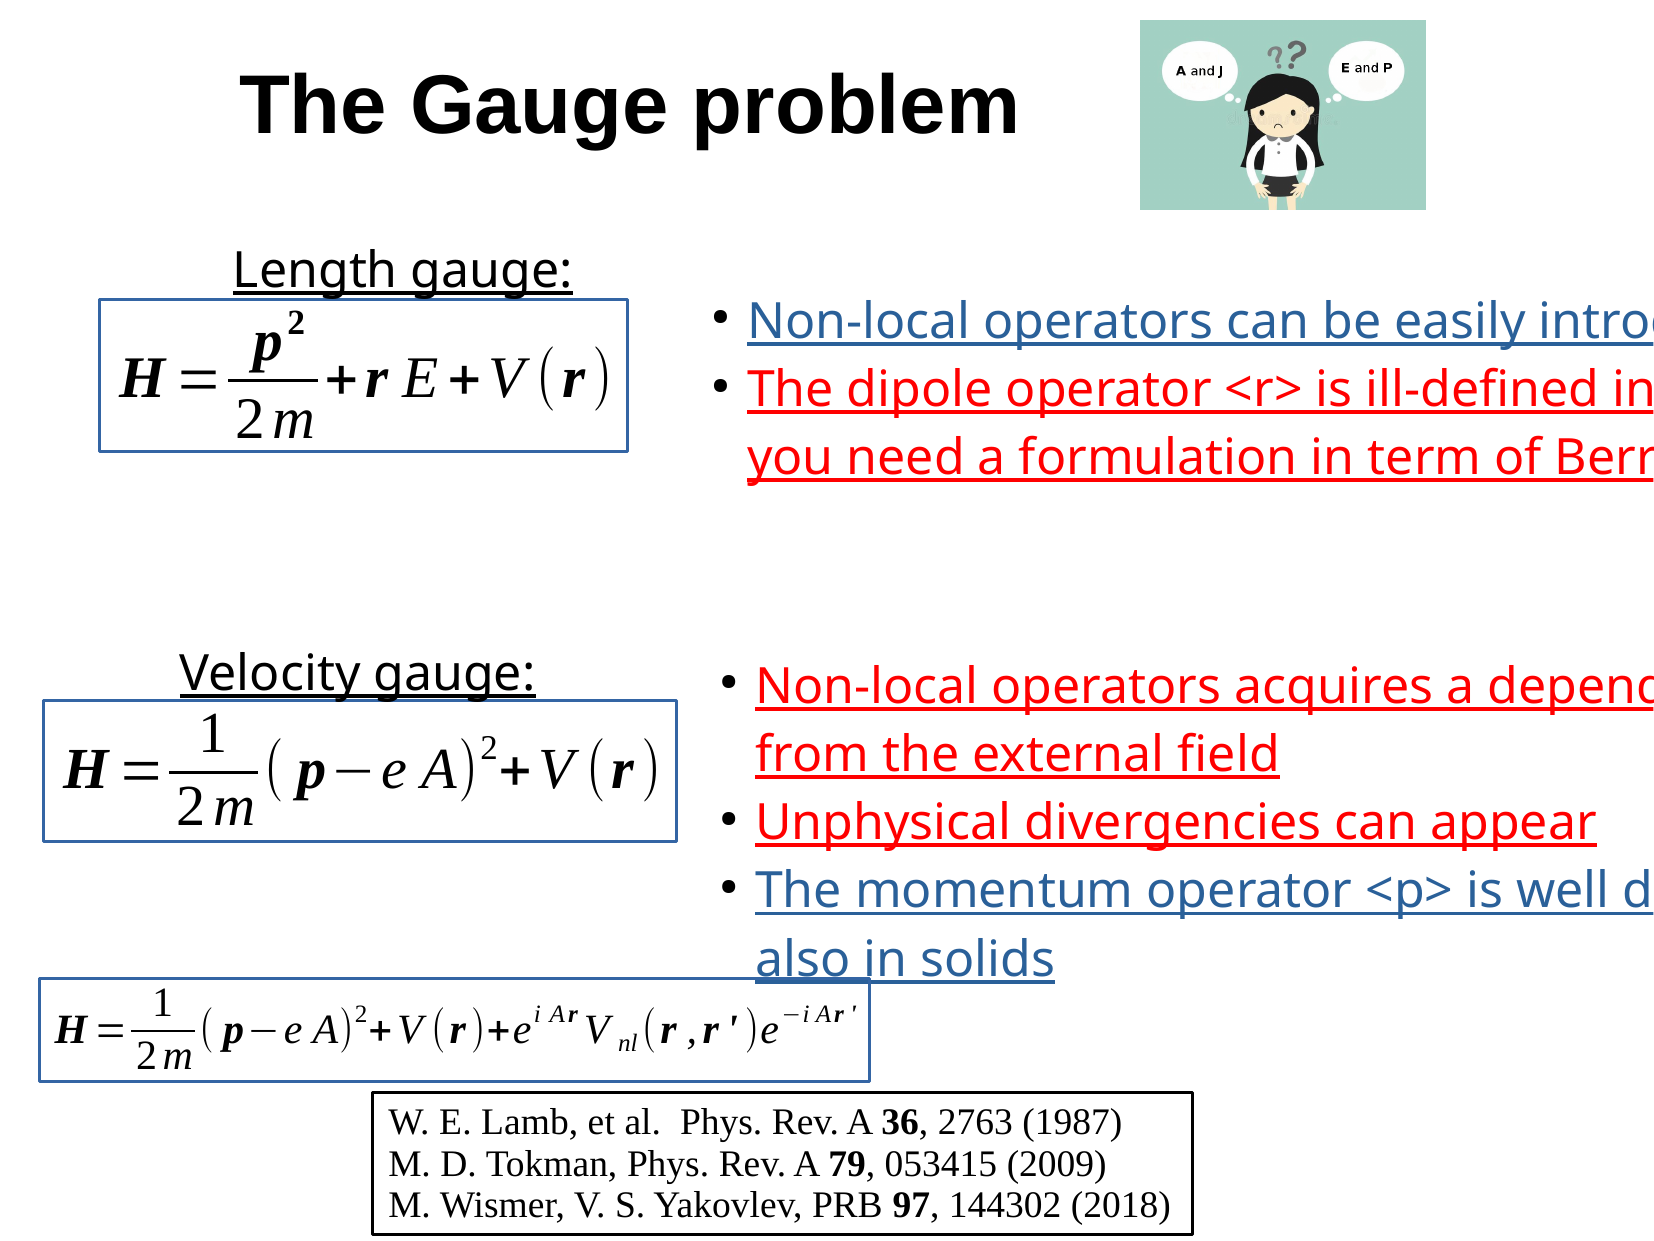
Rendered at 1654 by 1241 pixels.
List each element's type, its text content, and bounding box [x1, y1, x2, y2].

chart [45, 701, 676, 840]
title The Gauge problem [150, 30, 1111, 181]
text_box Non-local operators acquires a dependence from the external field Unphysical divergencies can appear The momentum operator <p> is well defined also in solids [705, 642, 1619, 992]
text_box Non-local operators can be easily introduced The dipole operator <r> is ill-defined in solids you need a formulation in term of Berry-phase [696, 277, 1641, 497]
chart [101, 301, 627, 450]
text_box W. E. Lamb, et al. Phys. Rev. A 36, 2763 (1987) M. D. Tokman, Phys. Rev. A 79, 053415 (2009) M. Wismer, V. S. Yakovlev, PRB 97, 144302 (2018) [372, 1092, 1193, 1235]
picture [1140, 20, 1426, 211]
text_box Velocity gauge: [165, 629, 514, 712]
chart [41, 980, 869, 1080]
text_box Length gauge: [218, 226, 537, 309]
